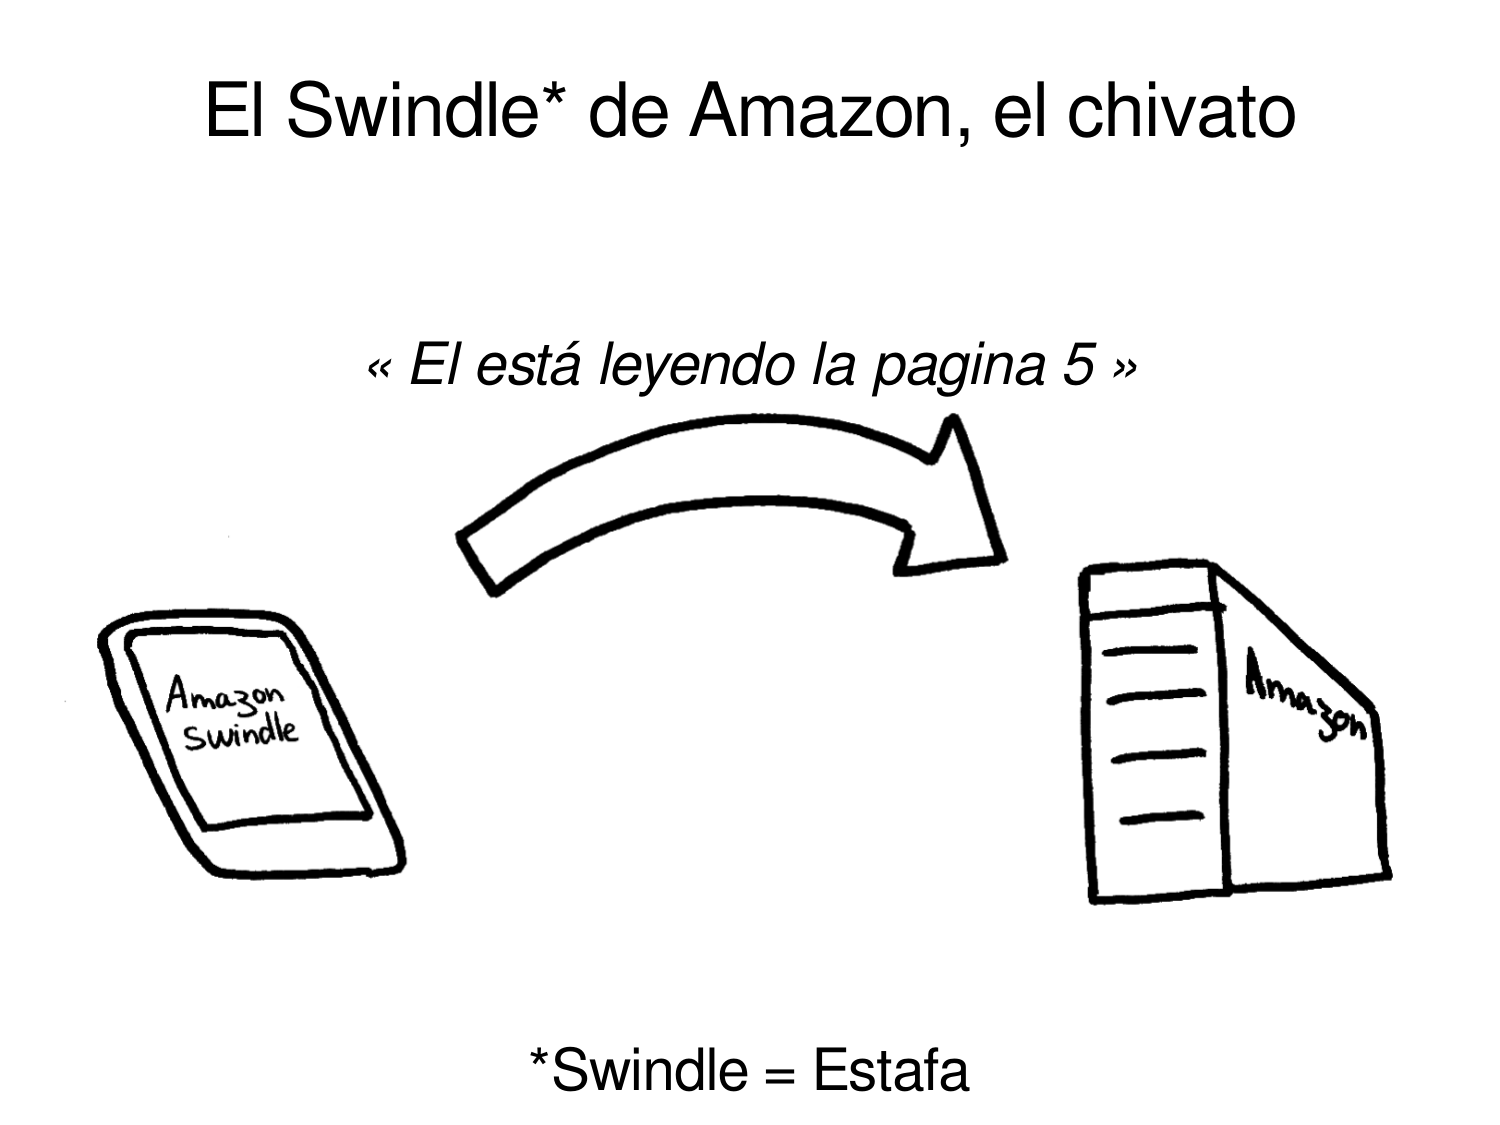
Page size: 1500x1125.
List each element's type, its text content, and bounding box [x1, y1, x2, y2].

text_box El Swindle* de Amazon, el chivato [82, 60, 1418, 158]
text_box *Swindle = Estafa [57, 974, 1443, 1118]
text_box « El está leyendo la pagina 5 » [295, 318, 1205, 417]
picture [0, 364, 1500, 960]
